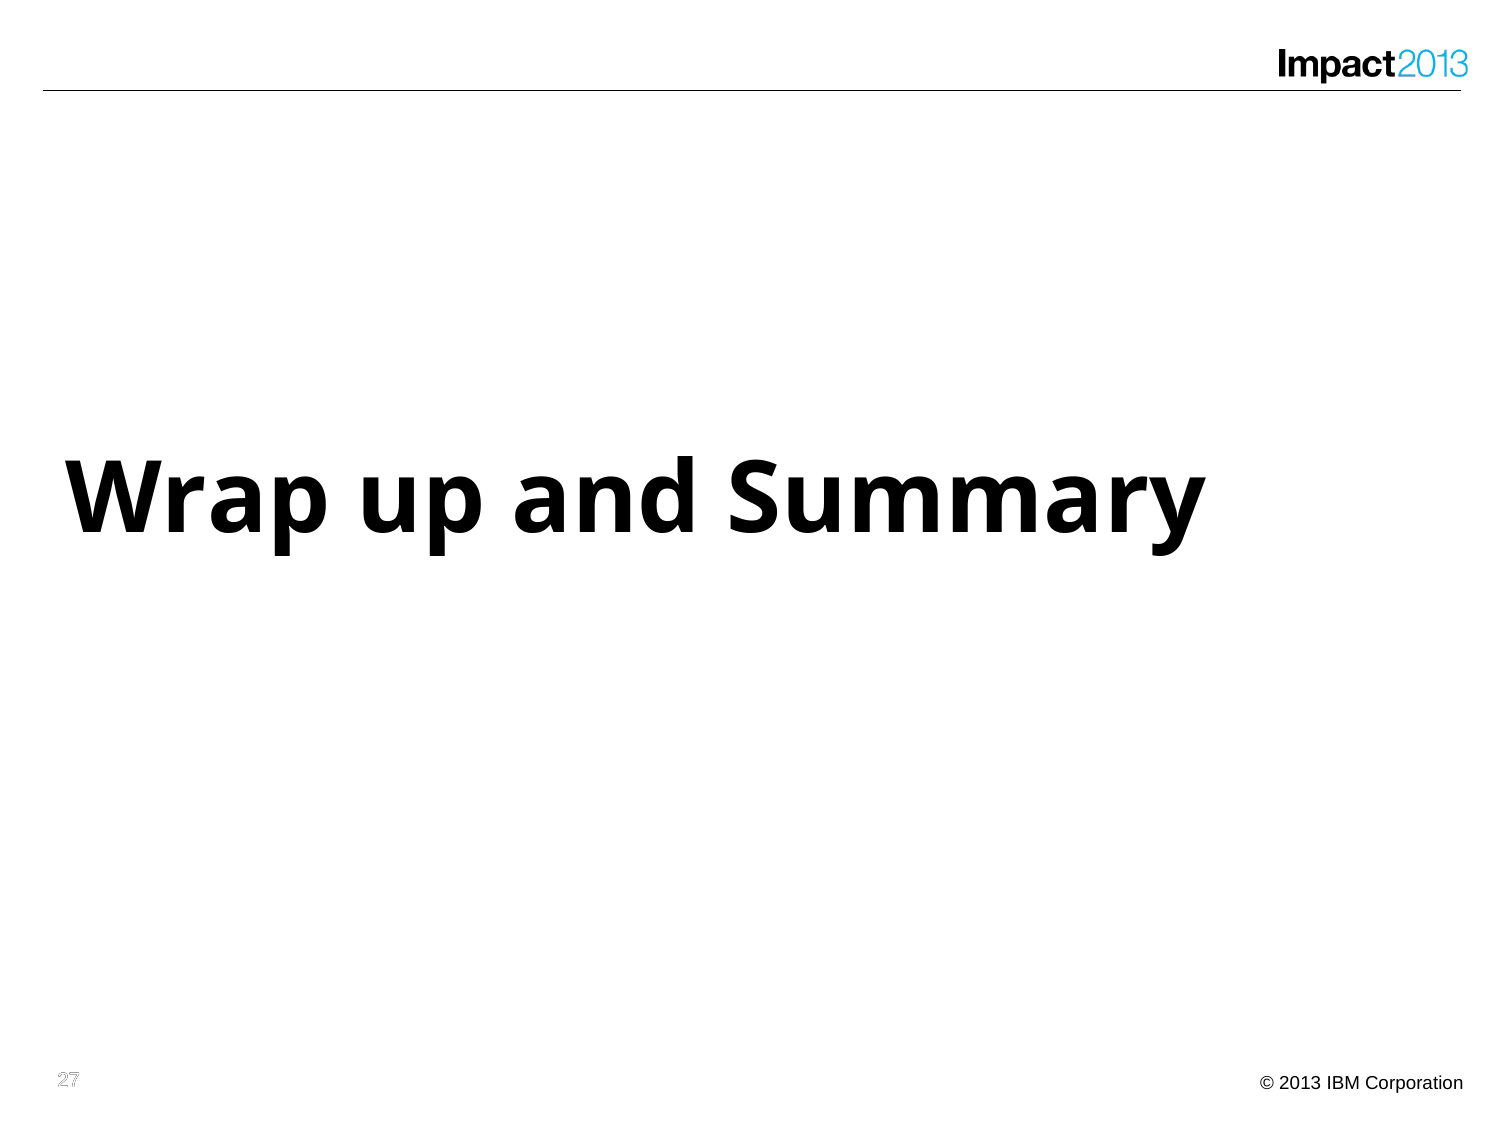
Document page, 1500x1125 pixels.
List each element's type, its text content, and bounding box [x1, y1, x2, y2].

picture [1420, 52, 1432, 74]
text_box Wrap up and Summary [50, 425, 1406, 652]
picture [1279, 49, 1468, 84]
text_box <number> [42, 1059, 134, 1100]
